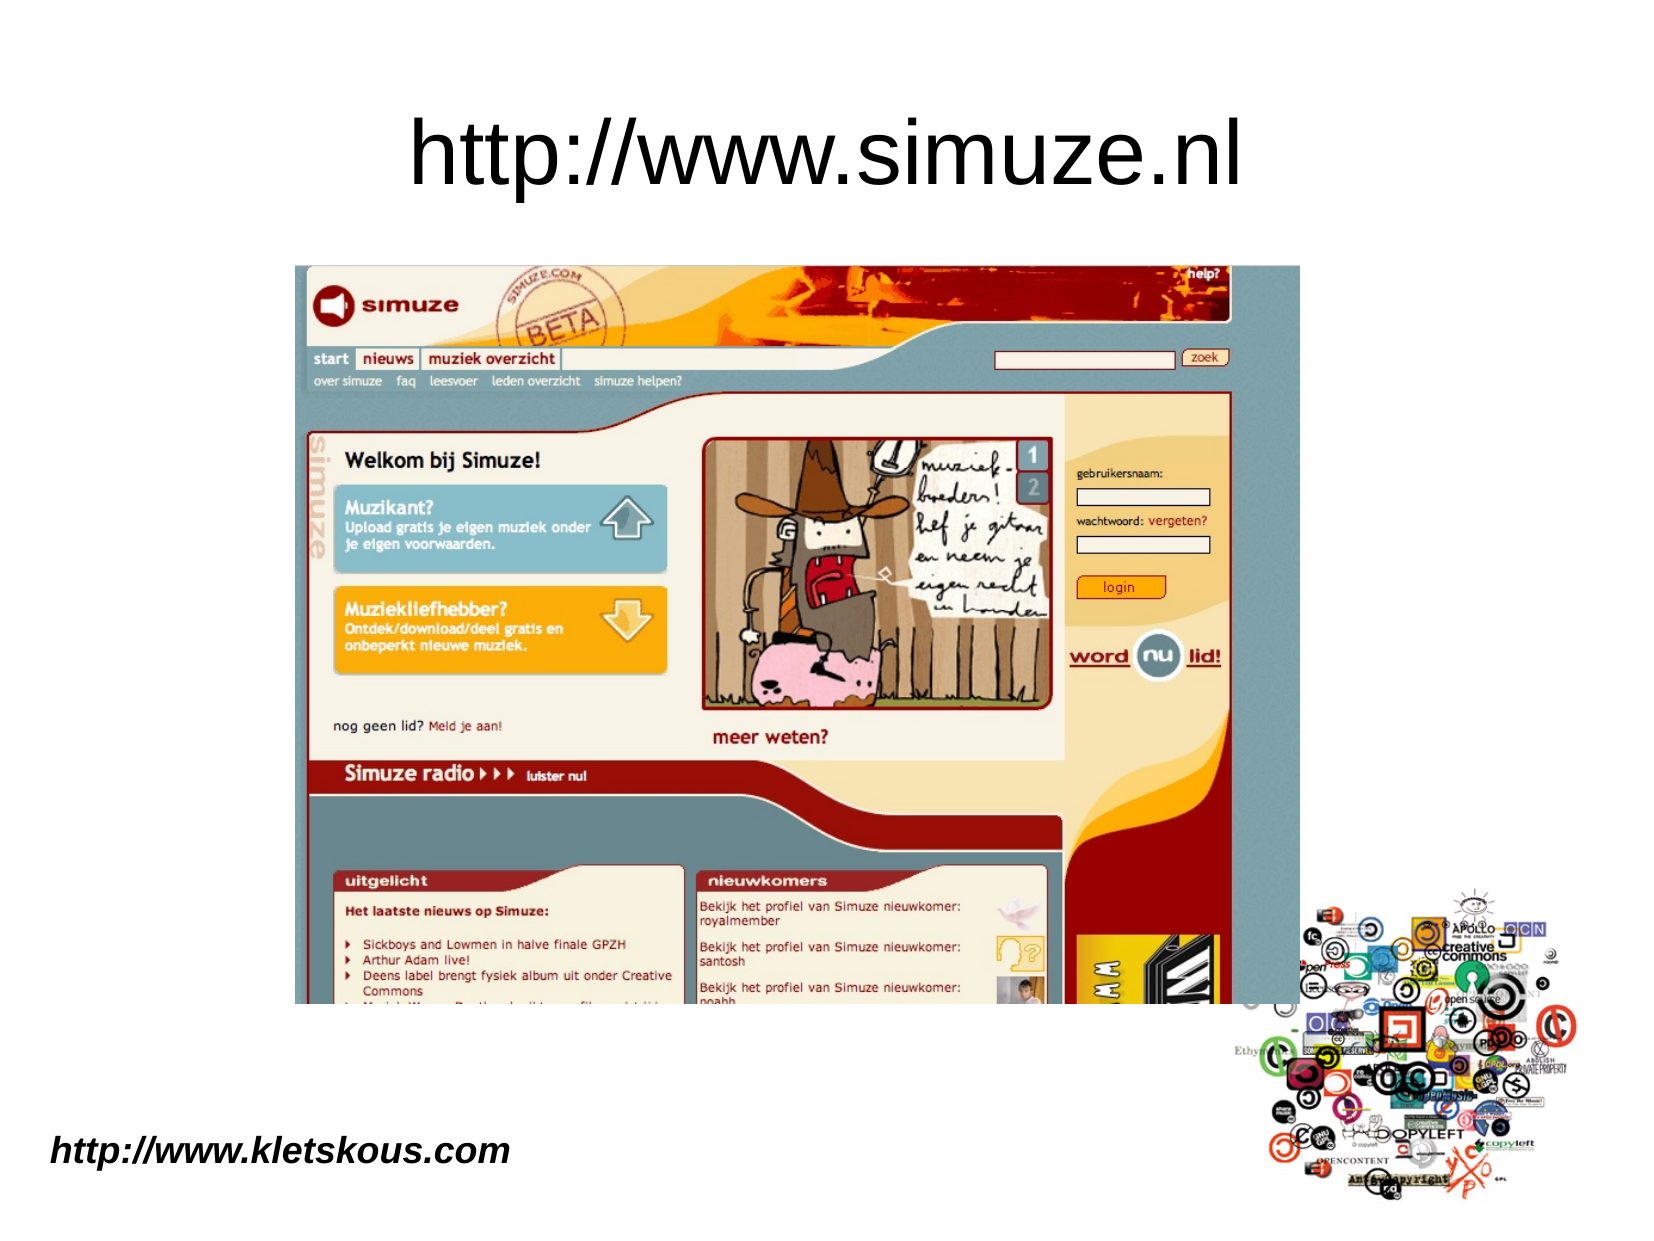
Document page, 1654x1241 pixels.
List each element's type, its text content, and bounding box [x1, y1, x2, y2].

text_box http://www.kletskous.com [34, 1122, 591, 1211]
picture [295, 265, 1595, 1211]
title http://www.simuze.nl [82, 49, 1571, 257]
